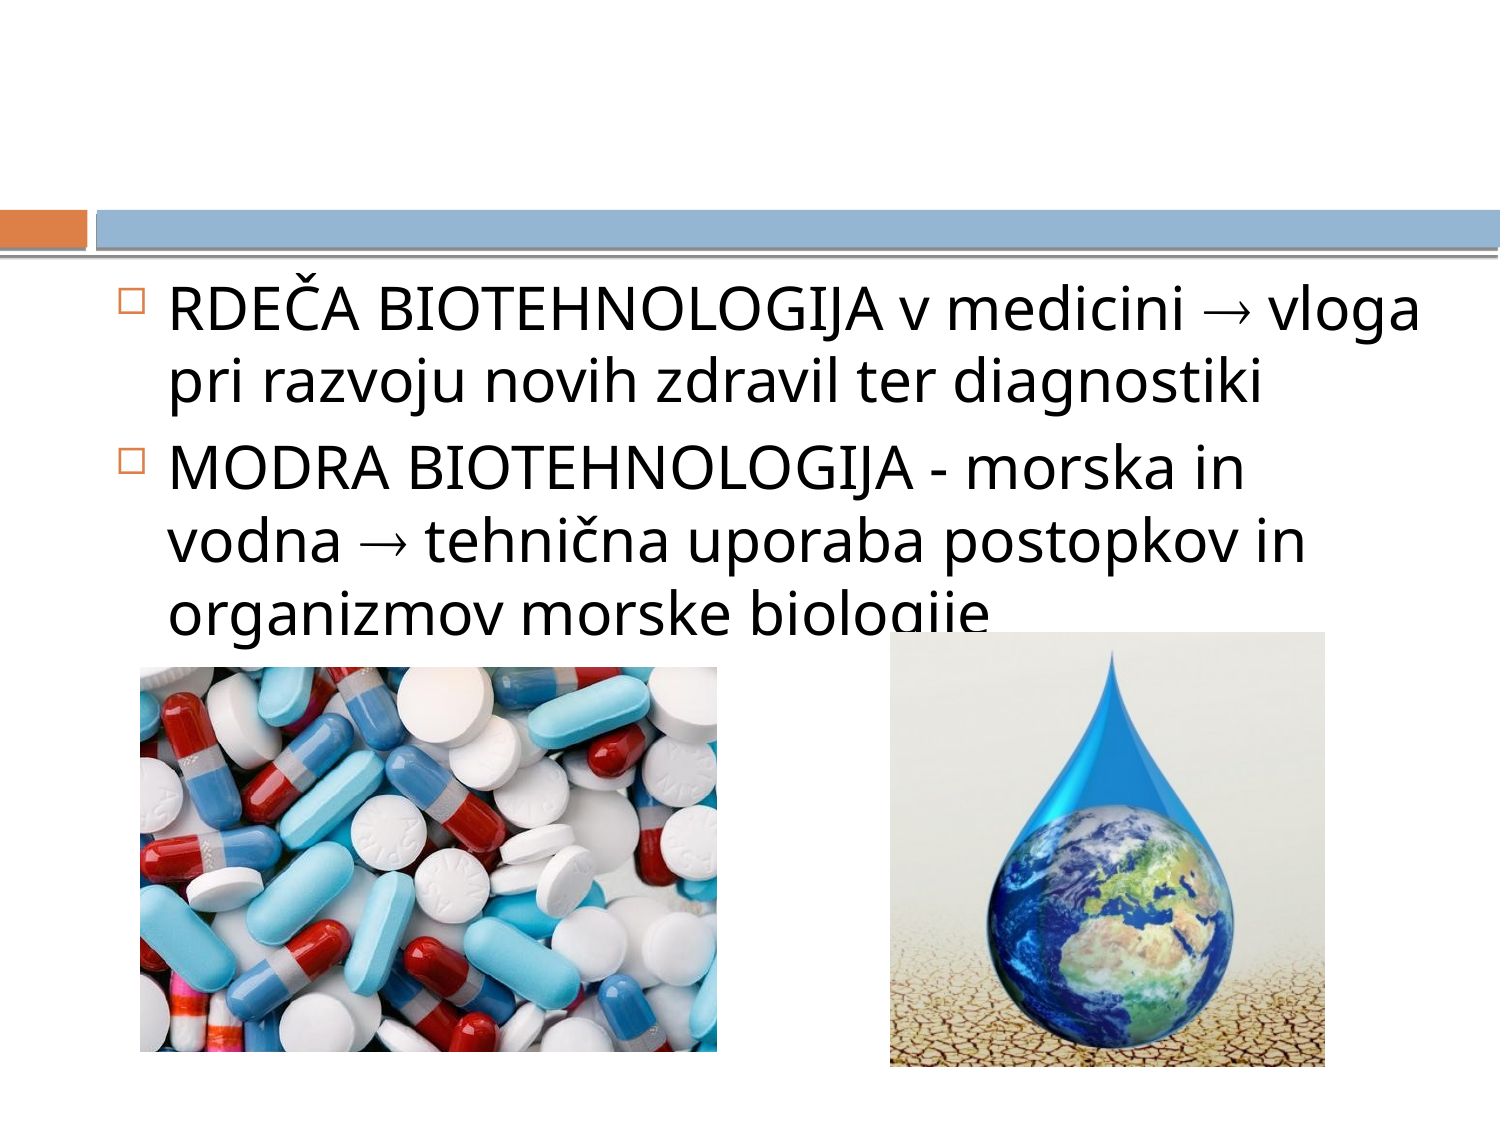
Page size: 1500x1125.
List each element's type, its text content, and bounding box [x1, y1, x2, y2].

list RDEČA BIOTEHNOLOGIJA v medicini  vloga pri razvoju novih zdravil ter diagnostiki MODRA BIOTEHNOLOGIJA - morska in vodna  tehnična uporaba postopkov in organizmov morske biologije [100, 262, 1438, 1000]
picture [140, 667, 717, 1052]
picture [698, 1046, 717, 1052]
picture [890, 632, 1325, 1067]
